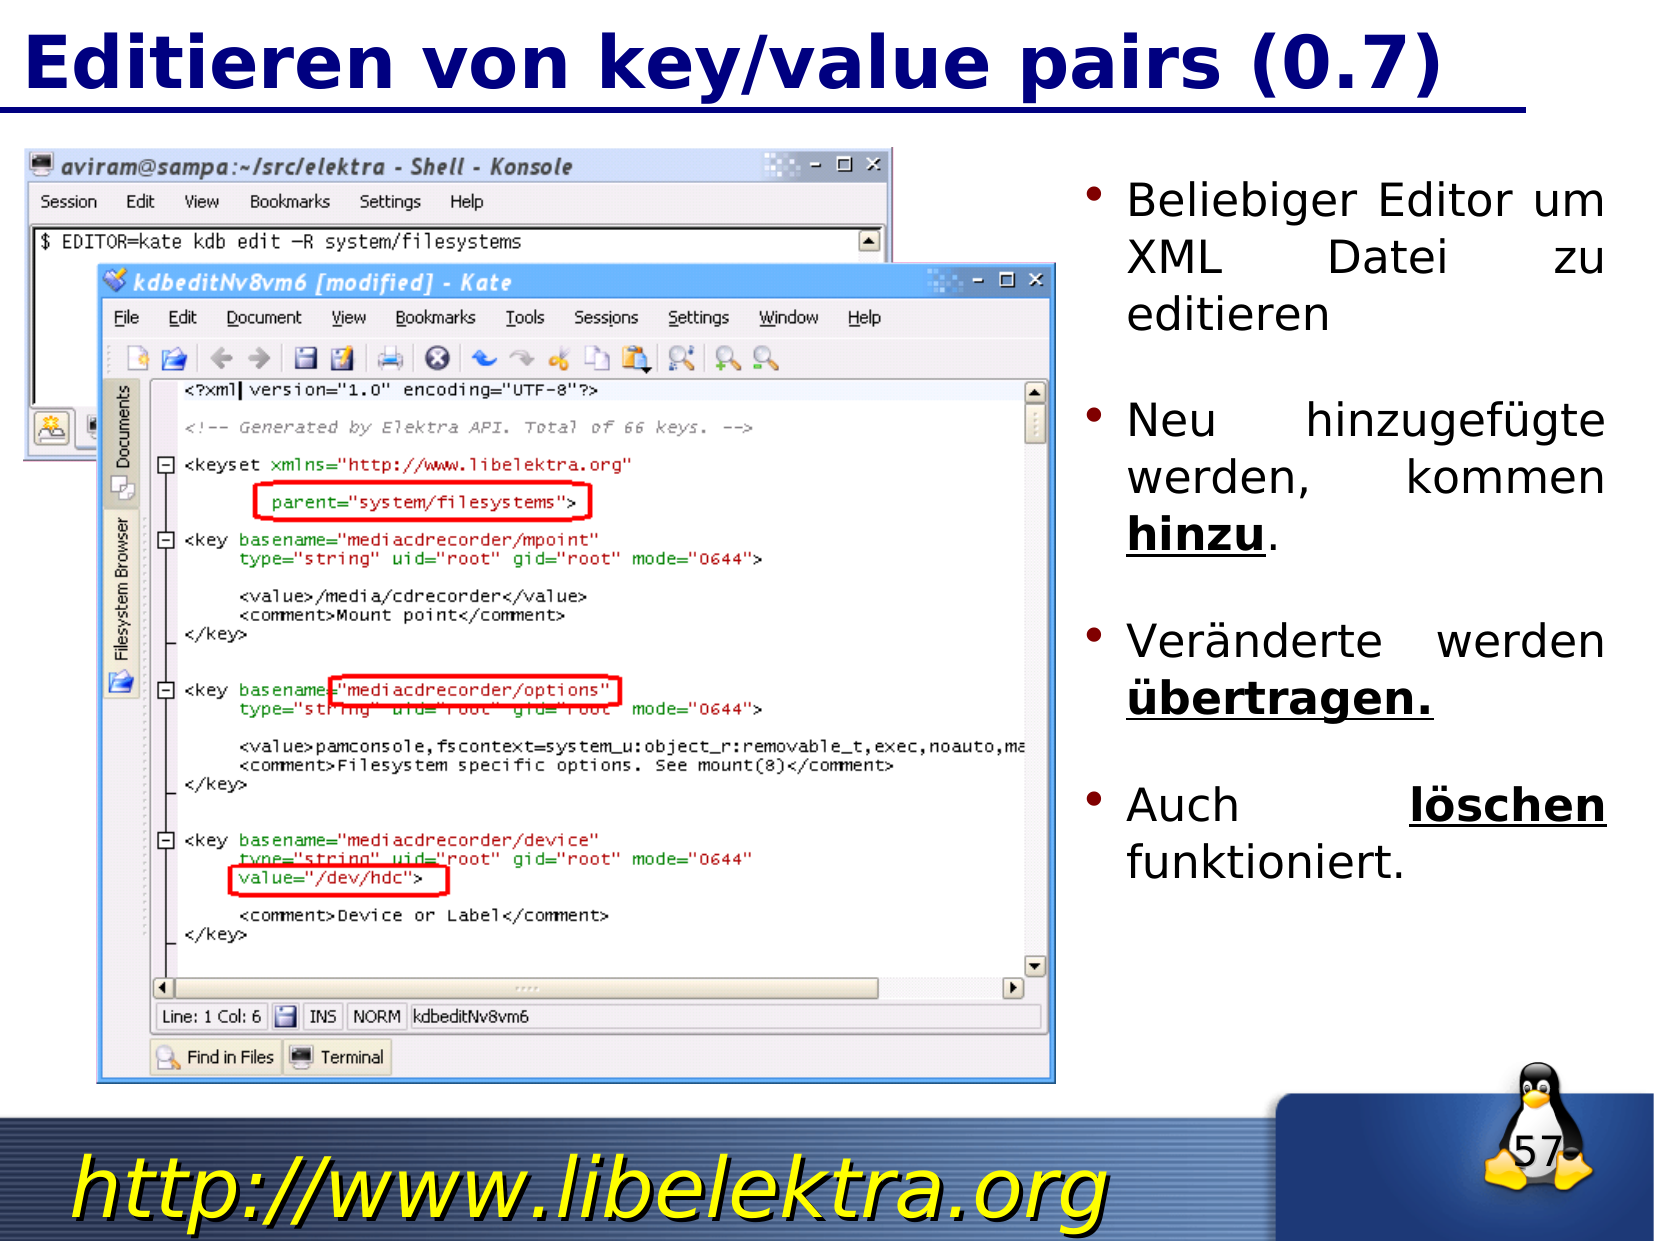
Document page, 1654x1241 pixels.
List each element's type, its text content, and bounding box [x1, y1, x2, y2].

picture [0, 147, 1654, 1241]
list Beliebiger Editor um XML Datei zu editieren Neu hinzugefügte werden, kommen hinzu. Veränderte werden übertragen. Auch löschen funktioniert. [1069, 162, 1622, 1000]
text_box <Nummer> [1312, 1122, 1566, 1178]
text_box Editieren von key/value pairs (0.7) [22, 14, 1611, 111]
